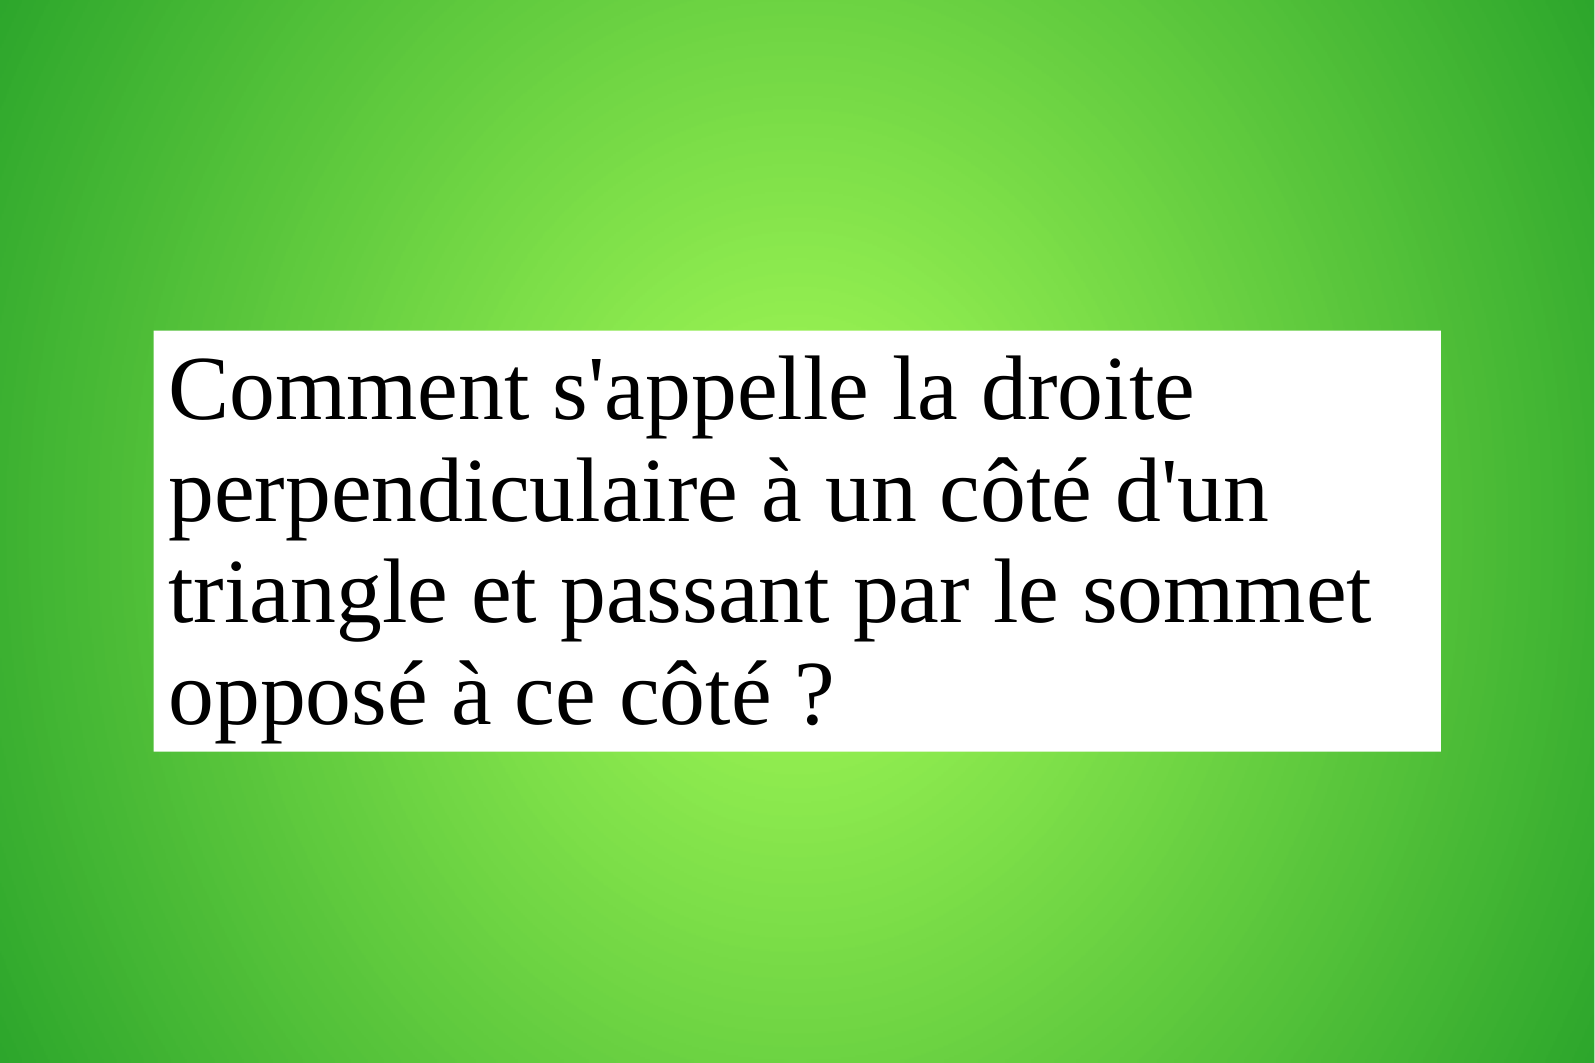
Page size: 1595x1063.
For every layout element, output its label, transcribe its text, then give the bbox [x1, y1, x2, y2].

picture [0, 0, 1595, 1063]
text_box Comment s'appelle la droite perpendiculaire à un côté d'un triangle et passant par le sommet opposé à ce côté ? [153, 330, 1441, 752]
